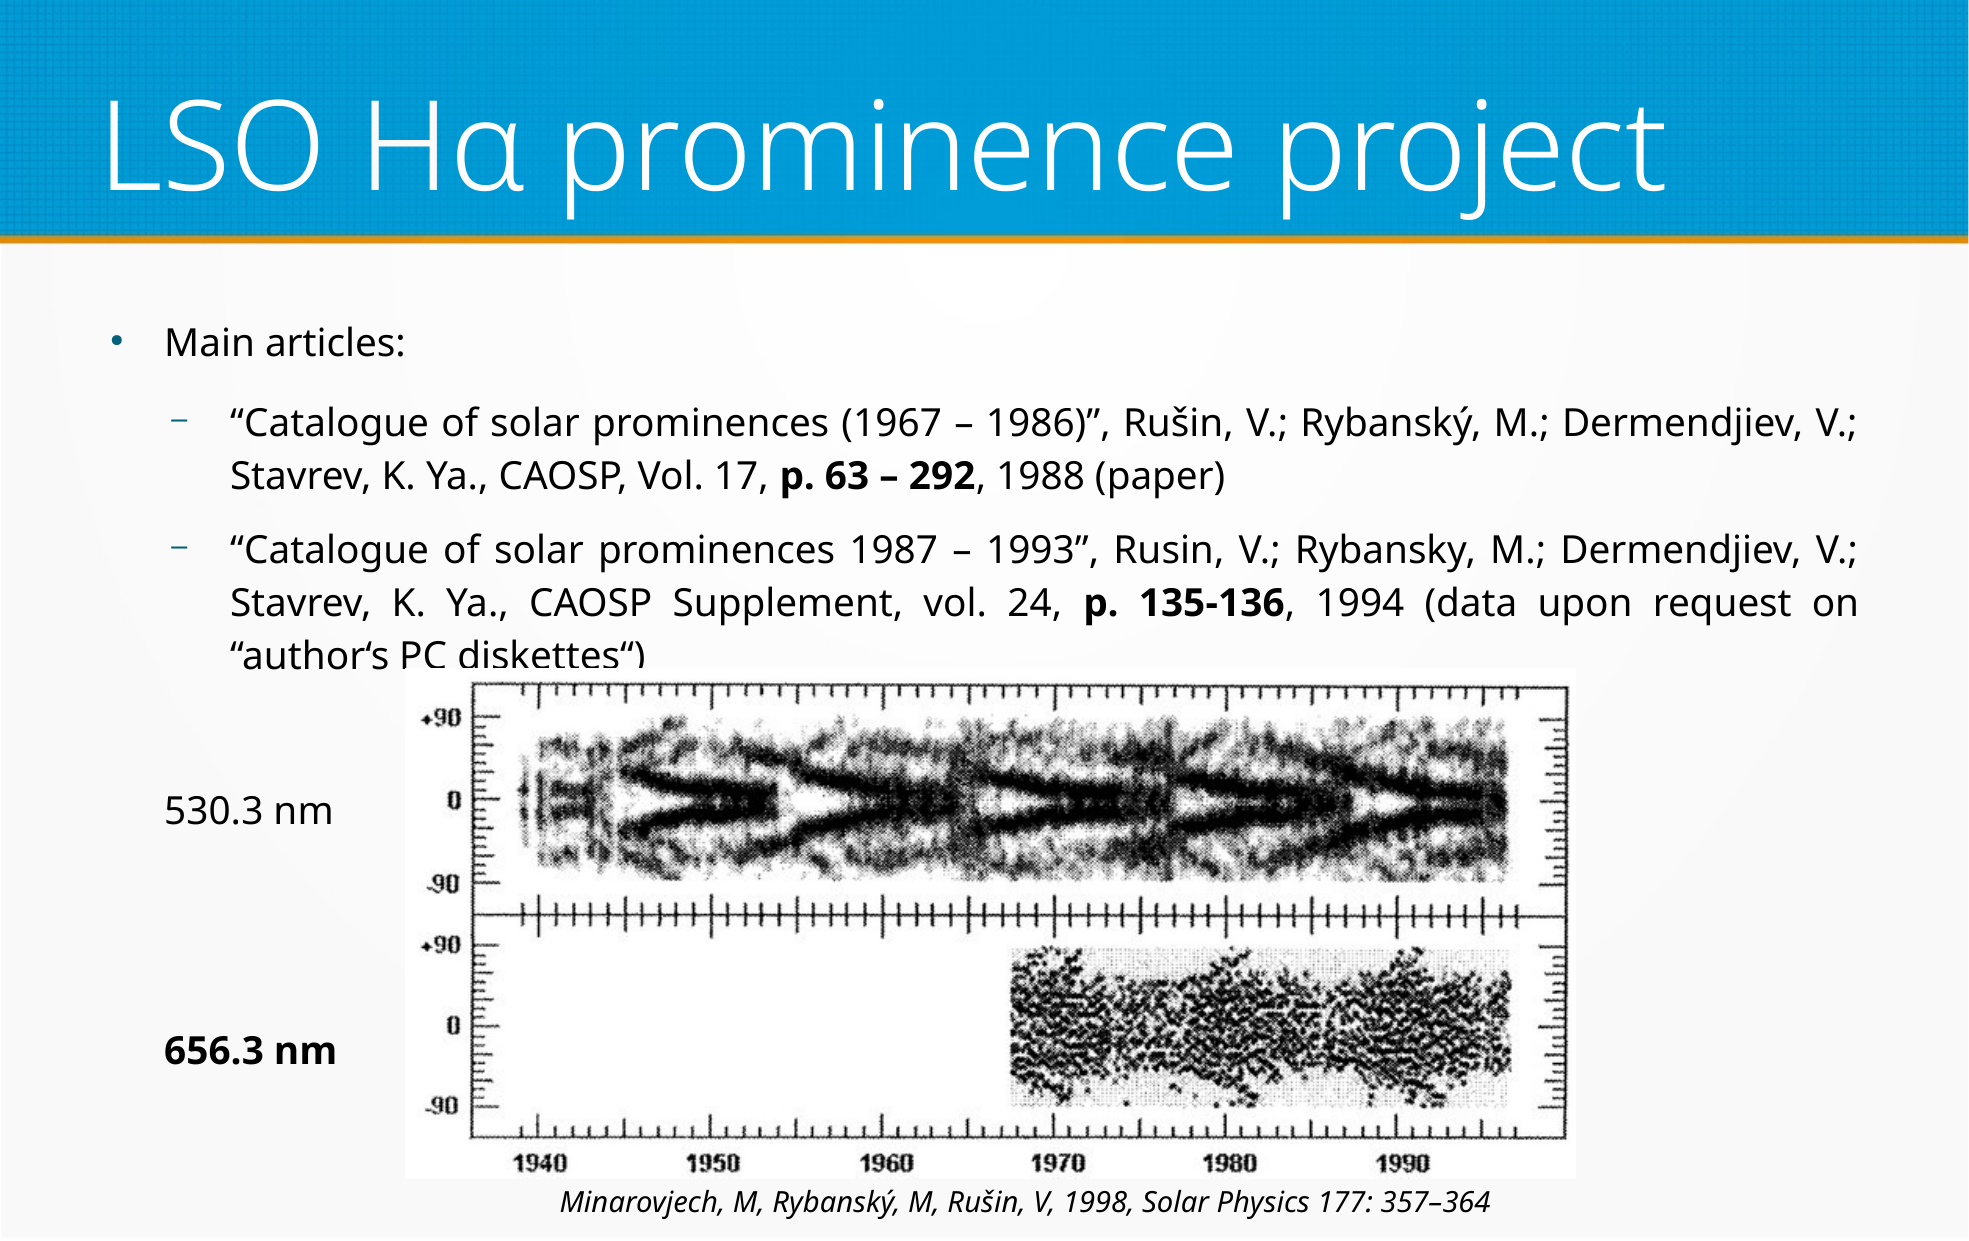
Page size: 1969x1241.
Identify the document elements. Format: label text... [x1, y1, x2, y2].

picture [0, 233, 1969, 1241]
title LSO Hα prominence project [98, 19, 1870, 227]
list Minarovjech, M, Rybanský, M, Rušin, V, 1998, Solar Physics 177: 357–364 [89, 1181, 1891, 1241]
list Main articles: “Catalogue of solar prominences (1967 – 1986)”, Rušin, V.; Rybanský, M.; Dermendjiev, V.; Stavrev, K. Ya., CAOSP, Vol. 17, p. 63 – 292, 1988 (paper) “Catalogue of solar prominences 1987 – 1993”, Rusin, V.; Rybansky, M.; Dermendjiev, V.; Stavrev, K. Ya., CAOSP Supplement, vol. 24, p. 135­-136, 1994 (data upon request on “author‘s PC diskettes“) 530.3 nm 656.3 nm [98, 315, 1861, 1081]
